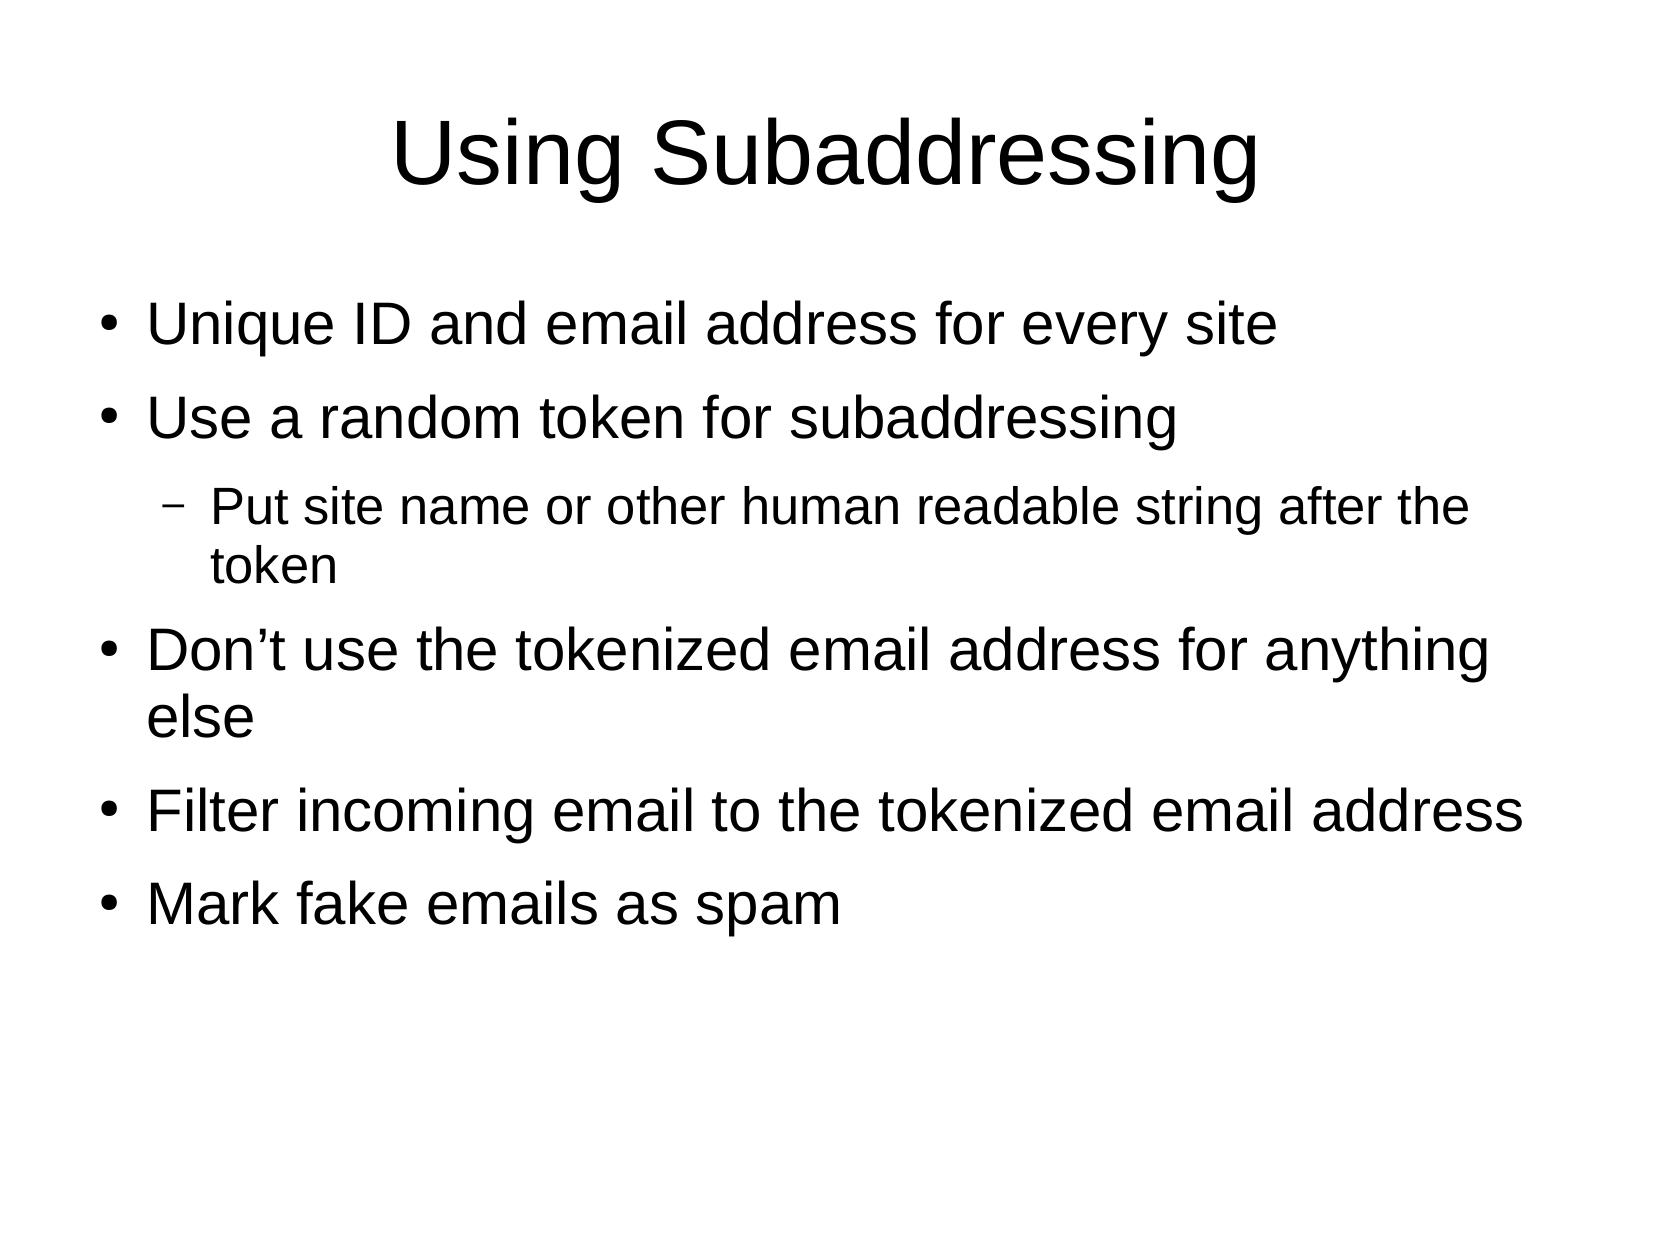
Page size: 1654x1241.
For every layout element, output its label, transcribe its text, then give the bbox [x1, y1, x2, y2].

title Using Subaddressing [82, 49, 1571, 257]
list Unique ID and email address for every site Use a random token for subaddressing Put site name or other human readable string after the token Don’t use the tokenized email address for anything else Filter incoming email to the tokenized email address Mark fake emails as spam [82, 290, 1538, 1010]
